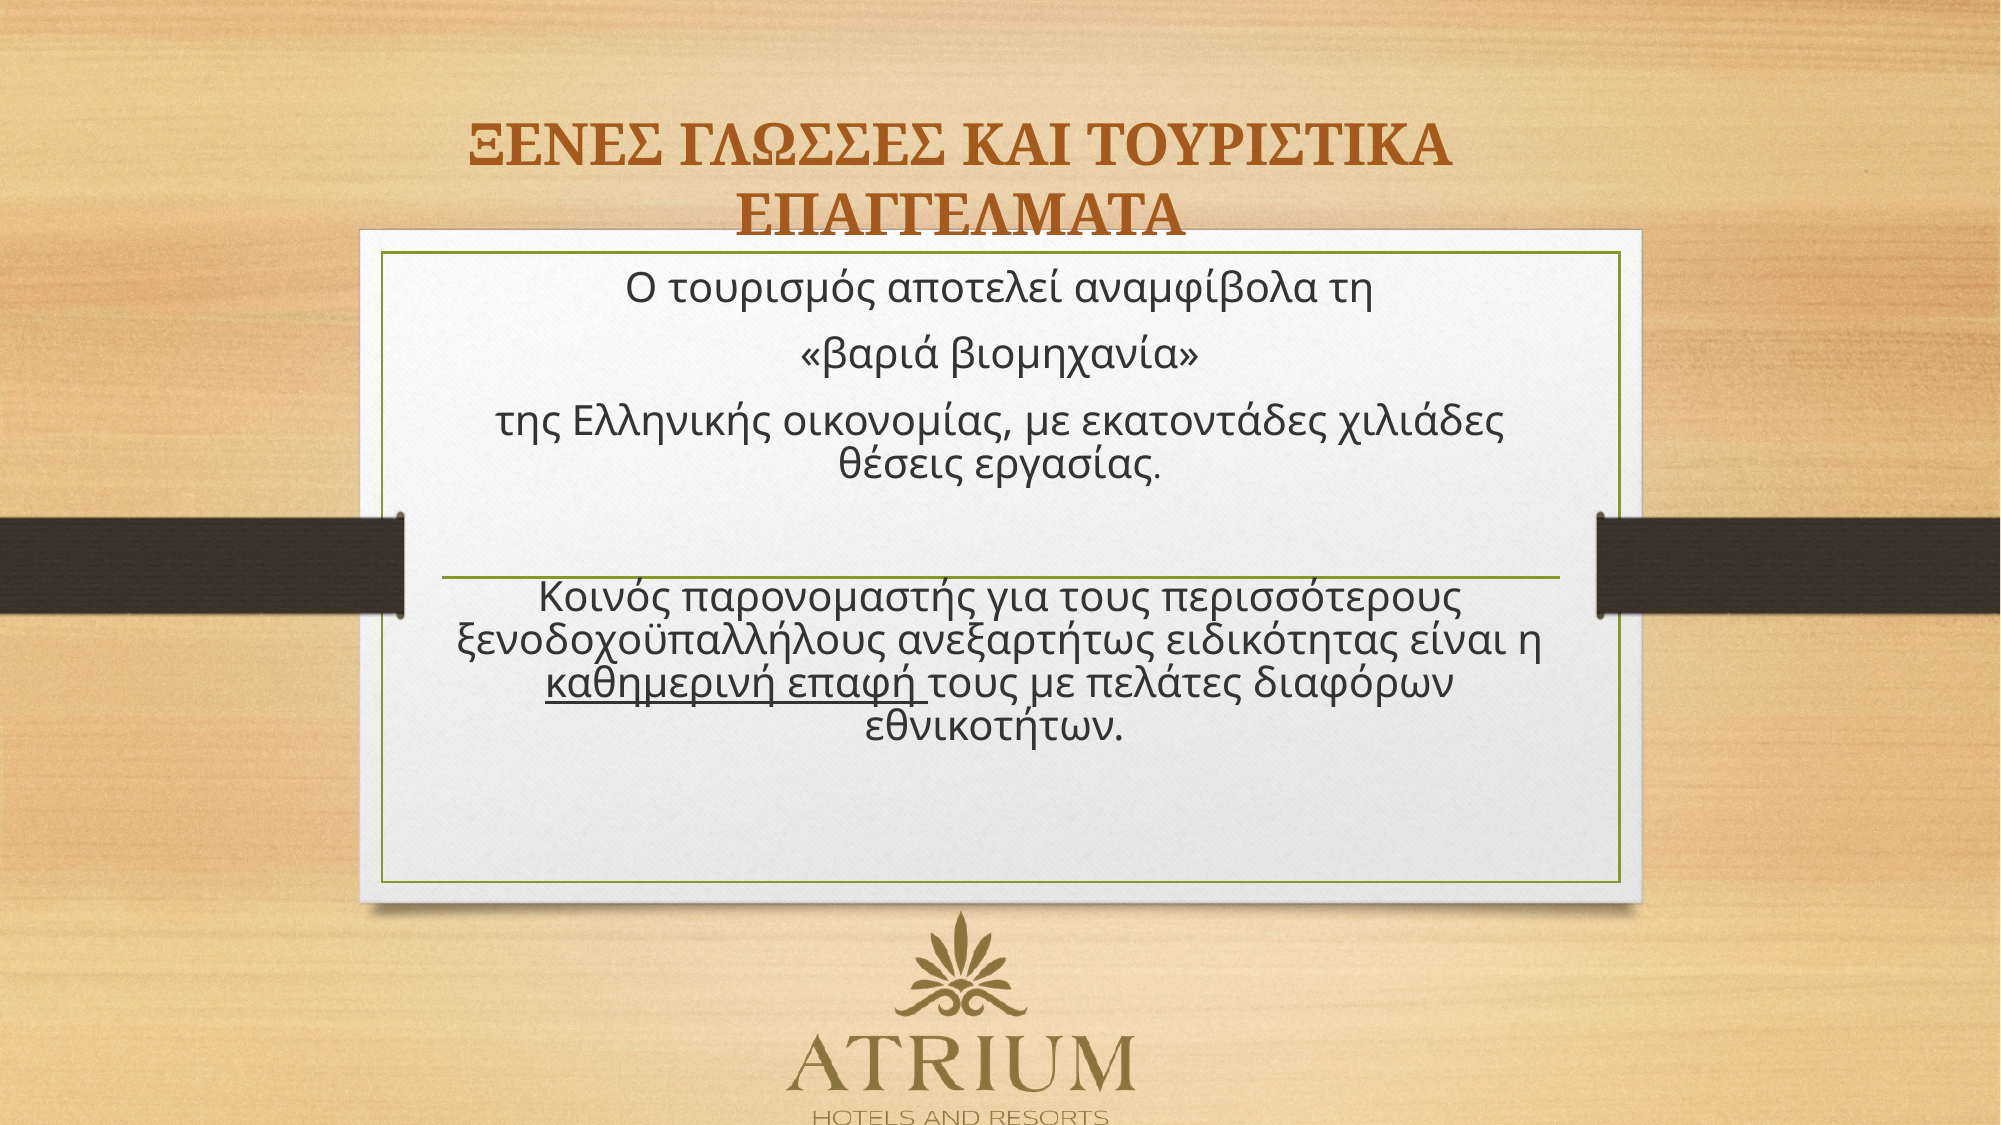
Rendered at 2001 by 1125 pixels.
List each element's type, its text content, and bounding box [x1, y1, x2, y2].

title ΞΕΝΕΣ ΓΛΩΣΣΕΣ ΚΑΙ ΤΟΥΡΙΣΤΙΚΑ ΕΠΑΓΓΕΛΜΑΤΑ [401, 99, 1520, 211]
picture [786, 910, 1135, 1125]
subtitle Ο τουρισμός αποτελεί αναμφίβολα τη «βαριά βιομηχανία» της Ελληνικής οικονομίας, με εκατοντάδες χιλιάδες θέσεις εργασίας. Κοινός παρονομαστής για τους περισσότερους ξενοδοχοϋπαλλήλους ανεξαρτήτως ειδικότητας είναι η καθημερινή επαφή τους με πελάτες διαφόρων εθνικοτήτων. [440, 187, 1559, 851]
